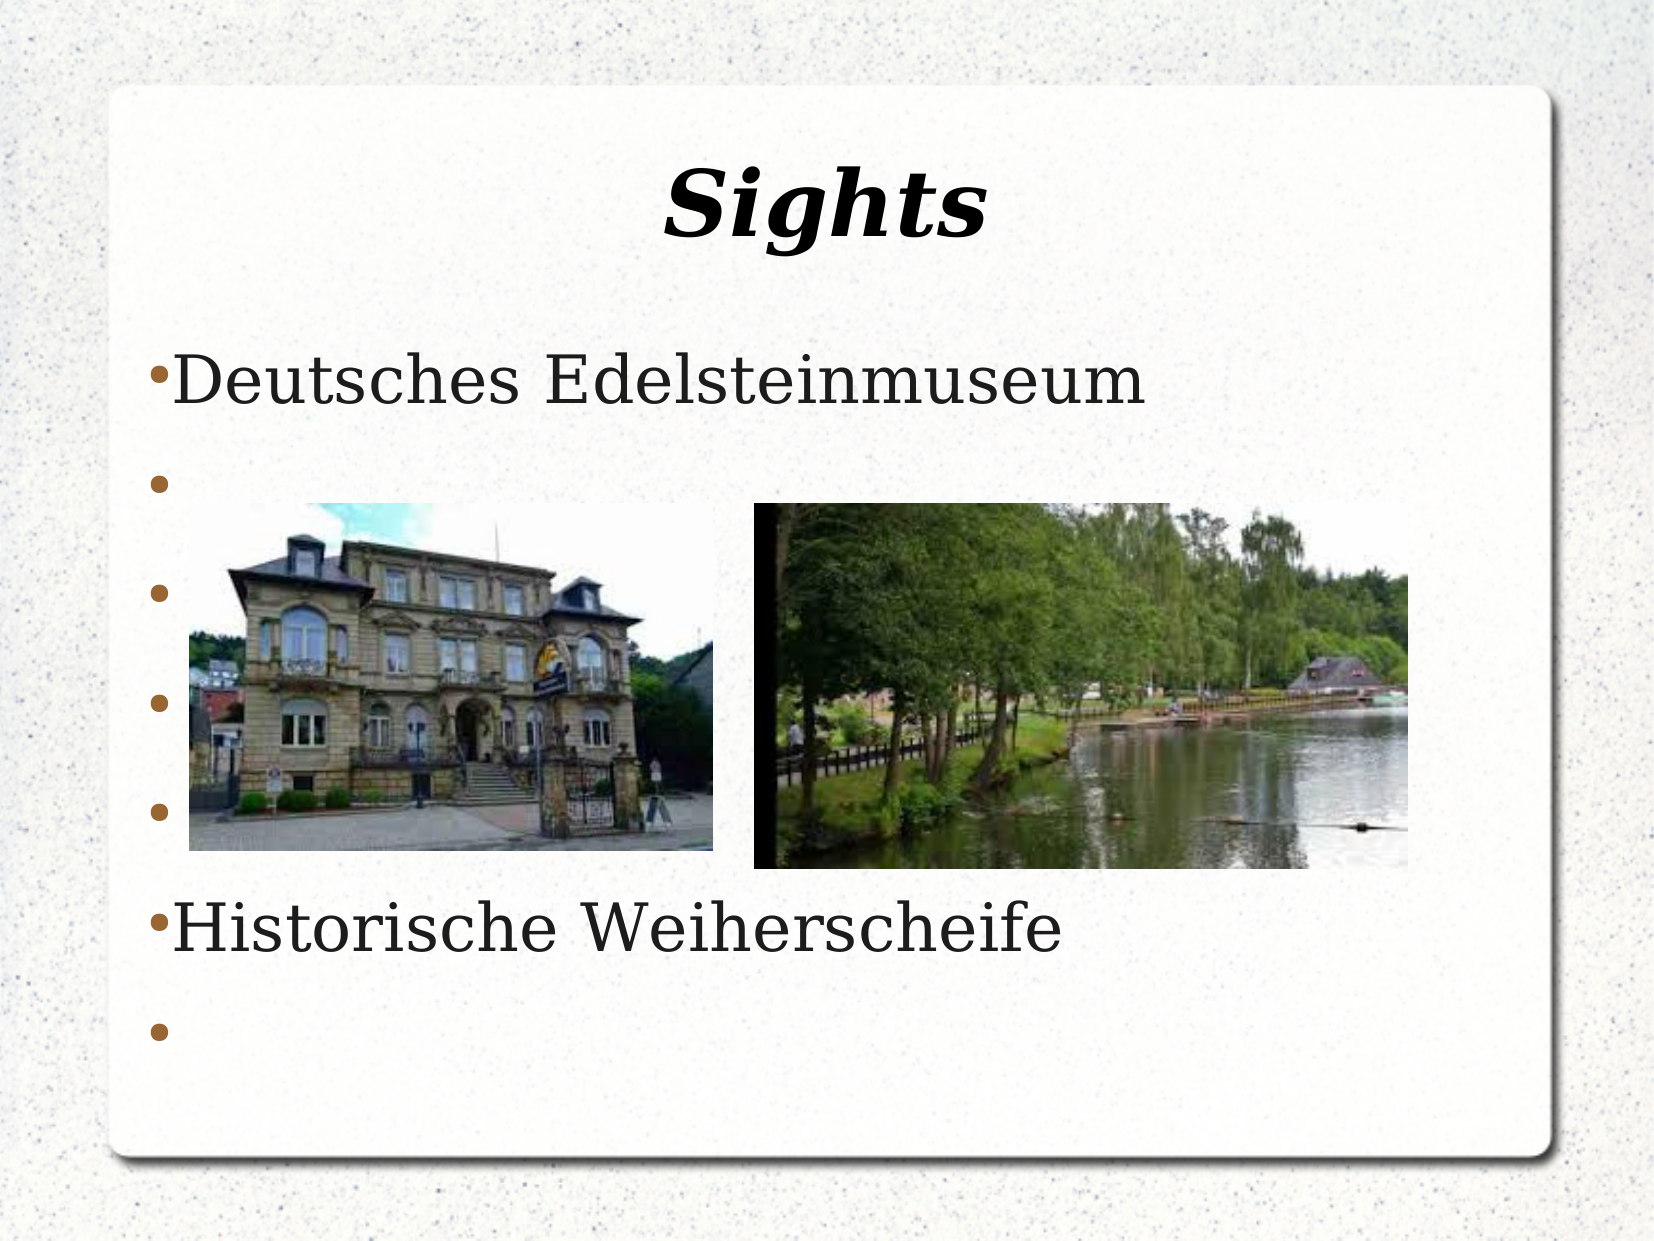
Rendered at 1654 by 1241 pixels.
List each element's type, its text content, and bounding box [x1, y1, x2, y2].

list Deutsches Edelsteinmuseum Historische Weiherscheife [147, 336, 1506, 987]
picture [754, 503, 1408, 870]
title Sights [118, 96, 1536, 304]
picture [189, 503, 713, 851]
